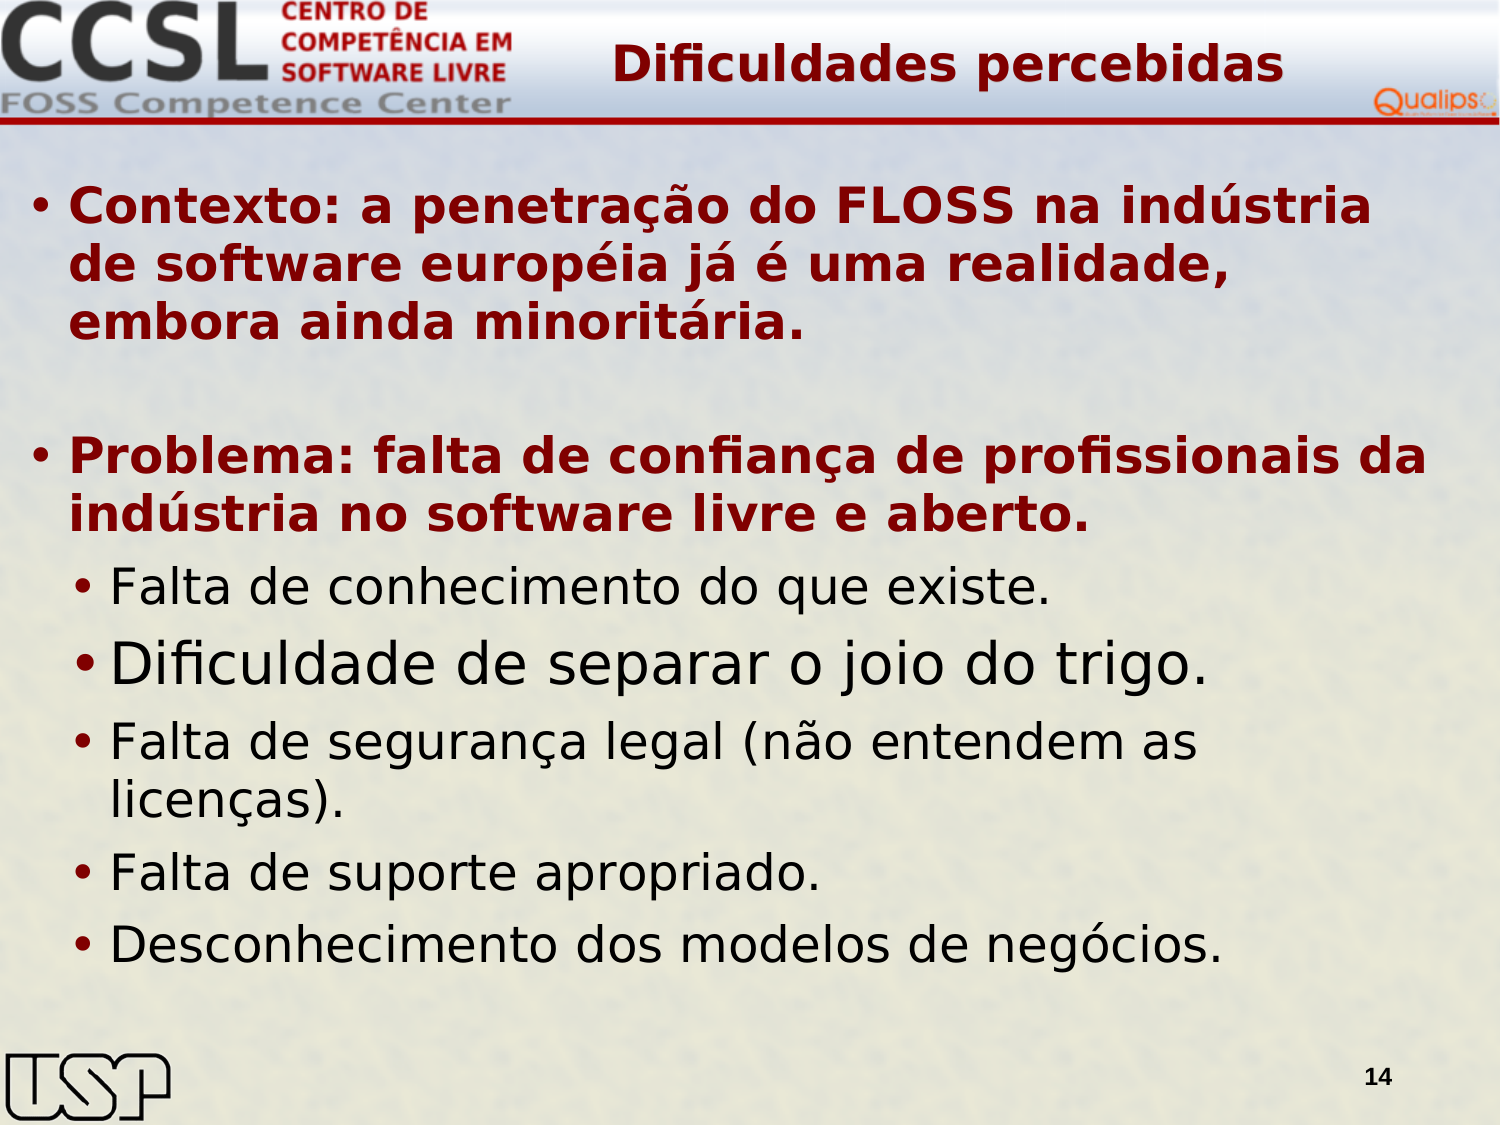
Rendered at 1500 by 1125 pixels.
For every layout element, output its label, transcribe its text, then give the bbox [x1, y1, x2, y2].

title Dificuldades percebidas [472, 10, 1425, 119]
picture [0, 0, 1500, 1125]
list Contexto: a penetração do FLOSS na indústria de software européia já é uma realidade, embora ainda minoritária. Problema: falta de confiança de profissionais da indústria no software livre e aberto. Falta de conhecimento do que existe. Dificuldade de separar o joio do trigo. Falta de segurança legal (não entendem as licenças). Falta de suporte apropriado. Desconhecimento dos modelos de negócios. [26, 177, 1447, 1072]
